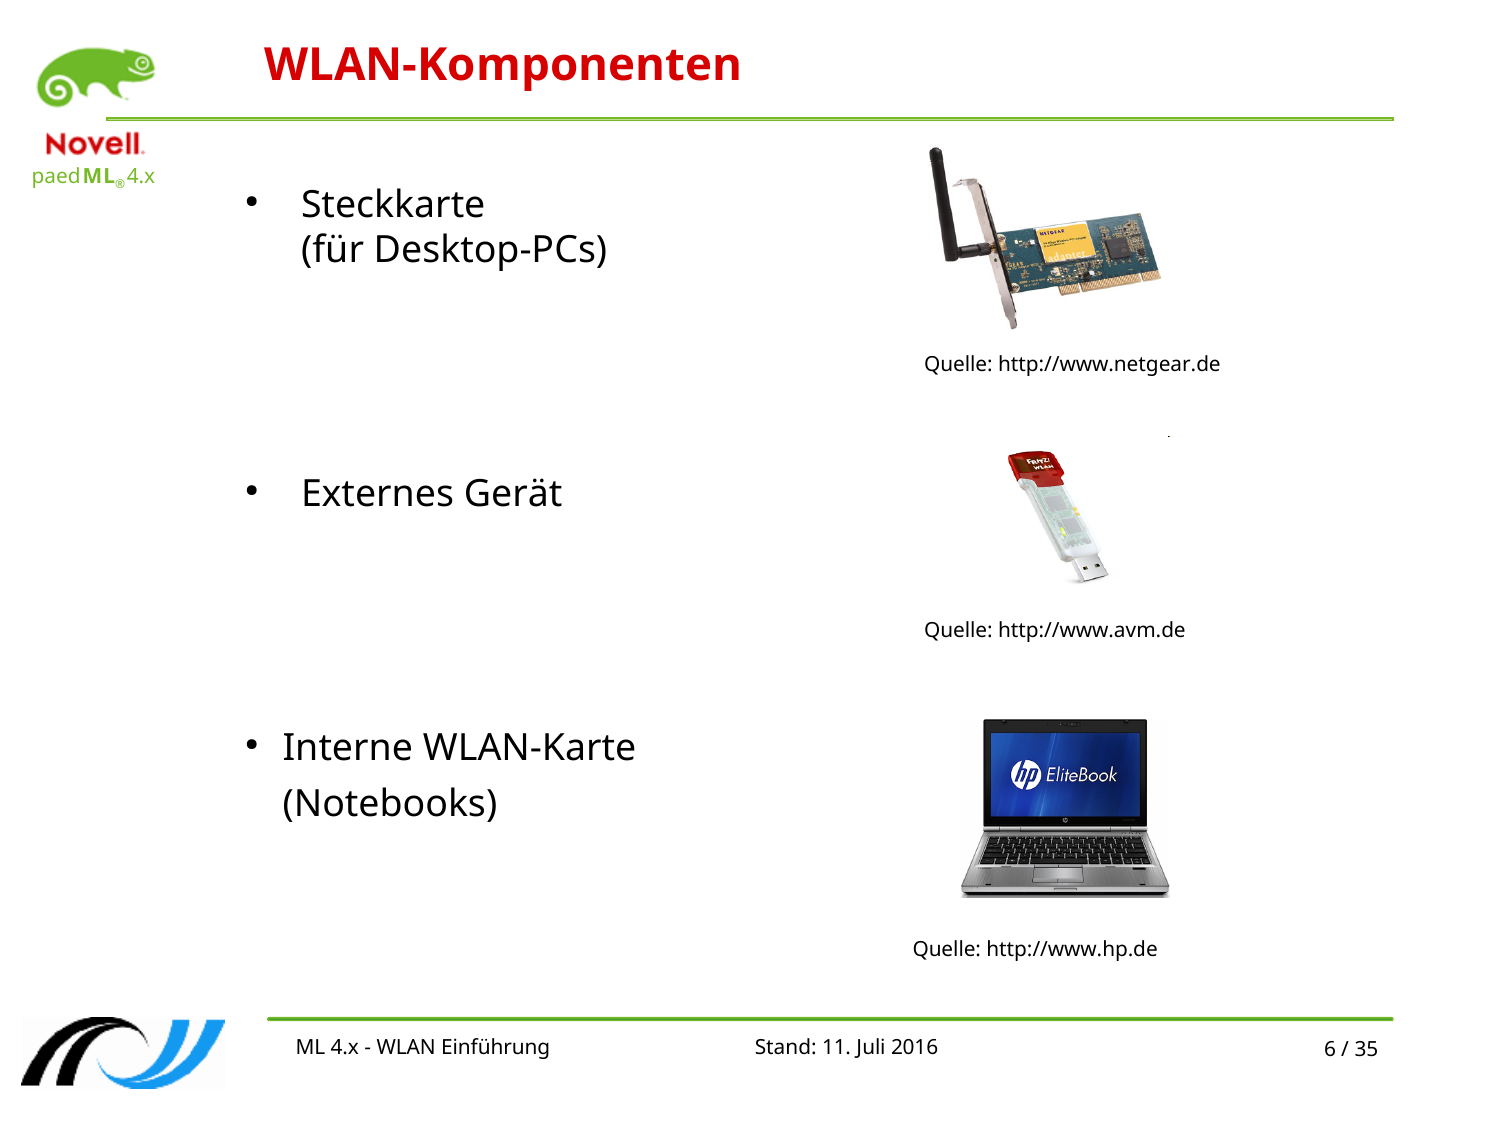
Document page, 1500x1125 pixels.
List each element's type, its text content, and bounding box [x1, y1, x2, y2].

text_box Quelle: http://www.netgear.de [909, 342, 1276, 383]
text_box Quelle: http://www.avm.de [909, 609, 1276, 650]
picture [24, 32, 167, 175]
picture [921, 141, 1170, 330]
text_box Quelle: http://www.hp.de [897, 928, 1264, 969]
picture [962, 436, 1170, 607]
picture [21, 1017, 225, 1089]
title WLAN-Komponenten [232, 12, 1388, 113]
list Steckkarte (für Desktop-PCs) Externes Gerät Interne WLAN-Karte (Notebooks) [230, 172, 797, 986]
picture [960, 718, 1170, 898]
